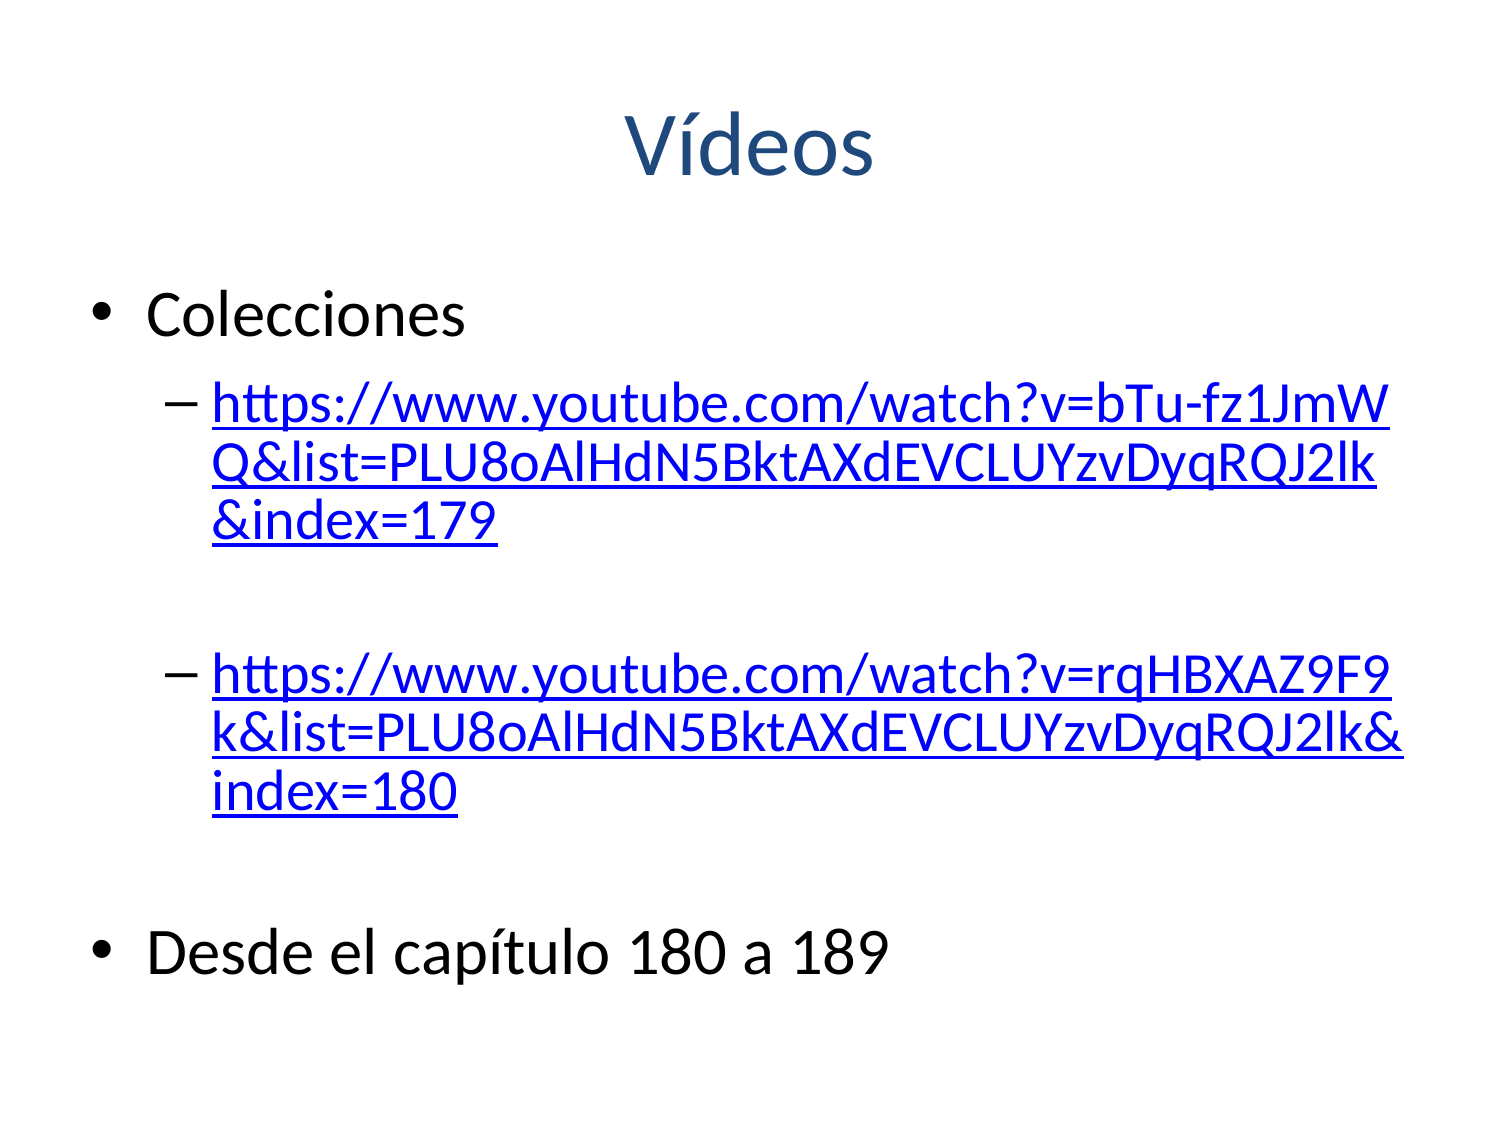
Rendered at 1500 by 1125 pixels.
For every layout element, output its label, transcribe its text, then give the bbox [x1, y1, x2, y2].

title Vídeos [75, 45, 1426, 233]
list Colecciones https://www.youtube.com/watch?v=bTu-fz1JmWQ&list=PLU8oAlHdN5BktAXdEVCLUYzvDyqRQJ2lk&index=179 https://www.youtube.com/watch?v=rqHBXAZ9F9k&list=PLU8oAlHdN5BktAXdEVCLUYzvDyqRQJ2lk&index=180 Desde el capítulo 180 a 189 [75, 262, 1426, 1005]
